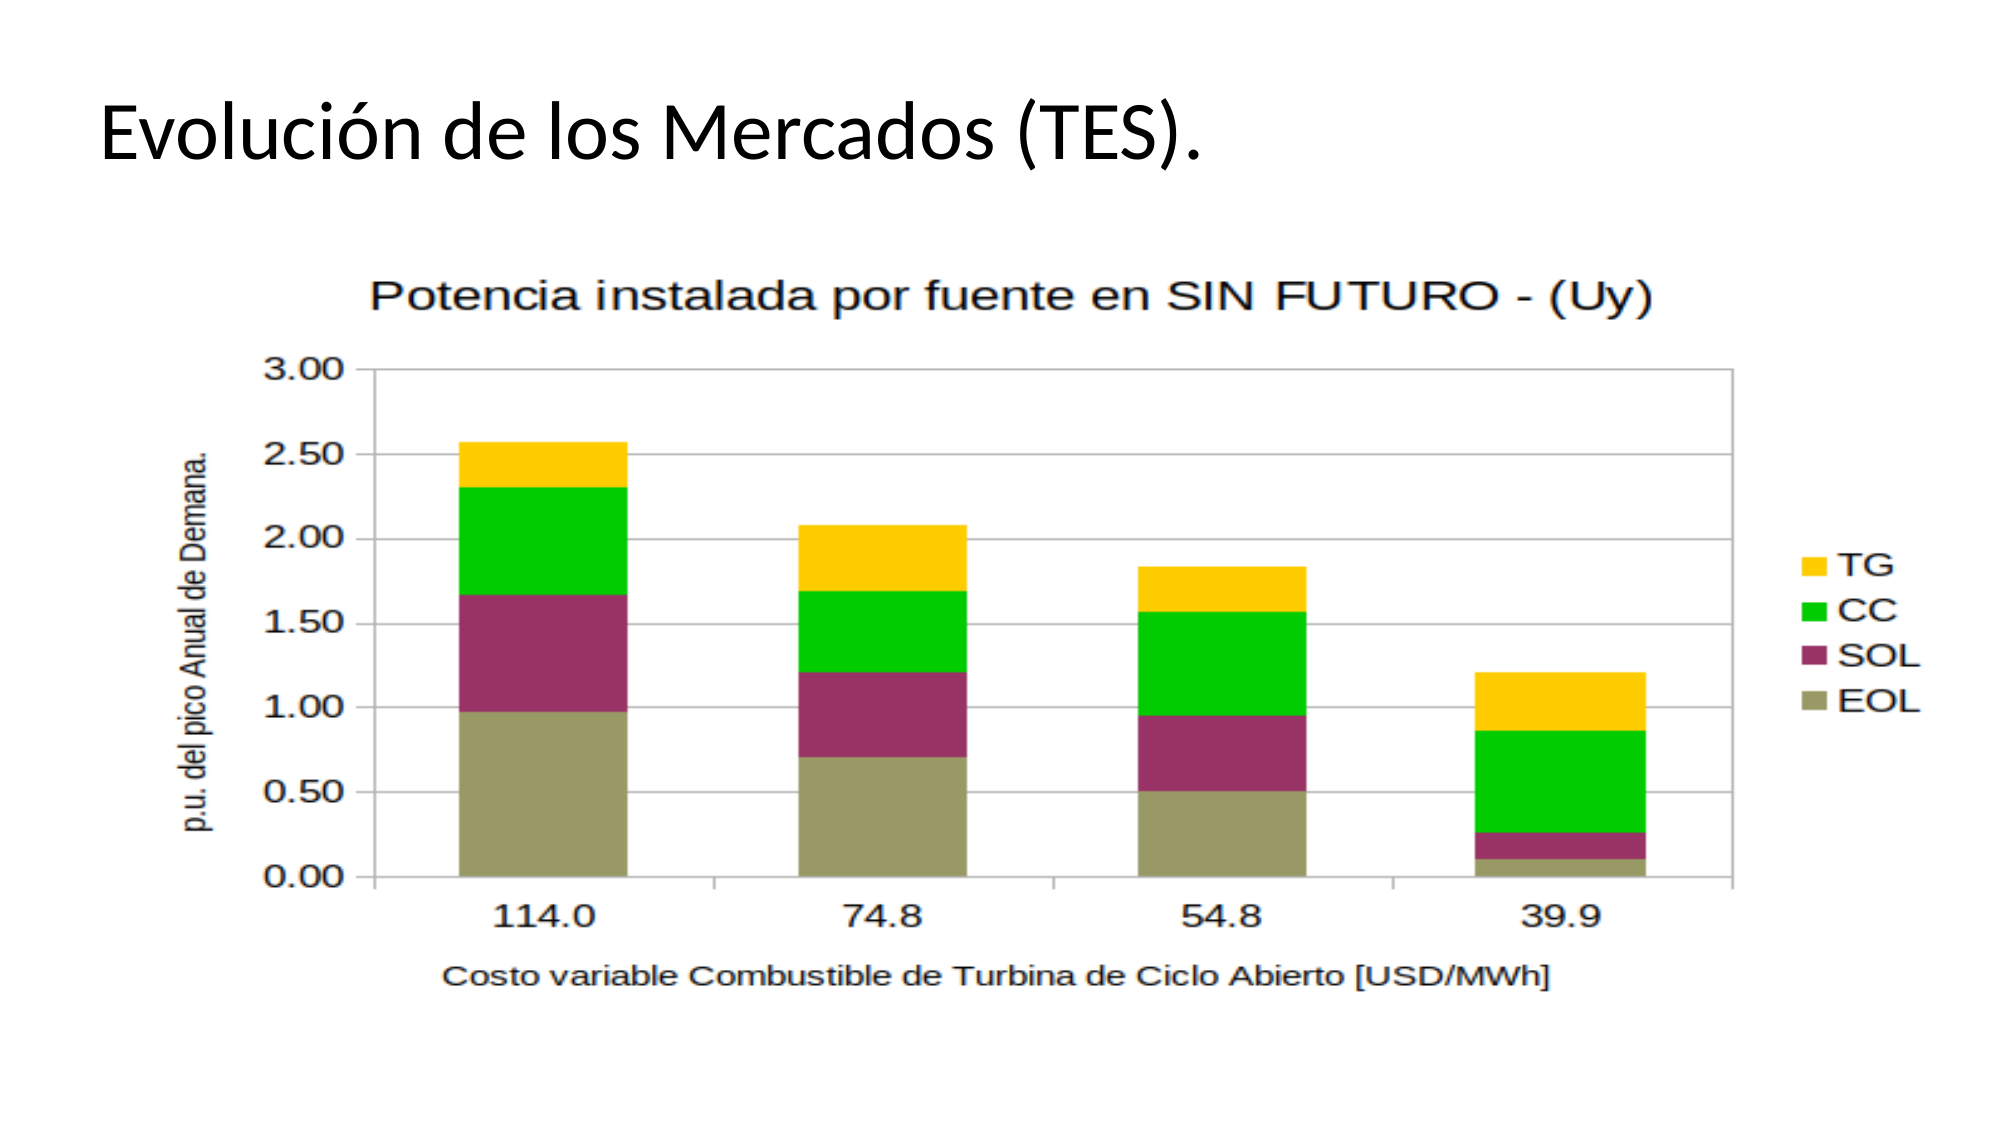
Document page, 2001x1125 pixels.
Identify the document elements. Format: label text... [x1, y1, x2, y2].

title Evolución de los Mercados (TES). [99, 44, 1901, 233]
picture [60, 233, 1961, 1035]
